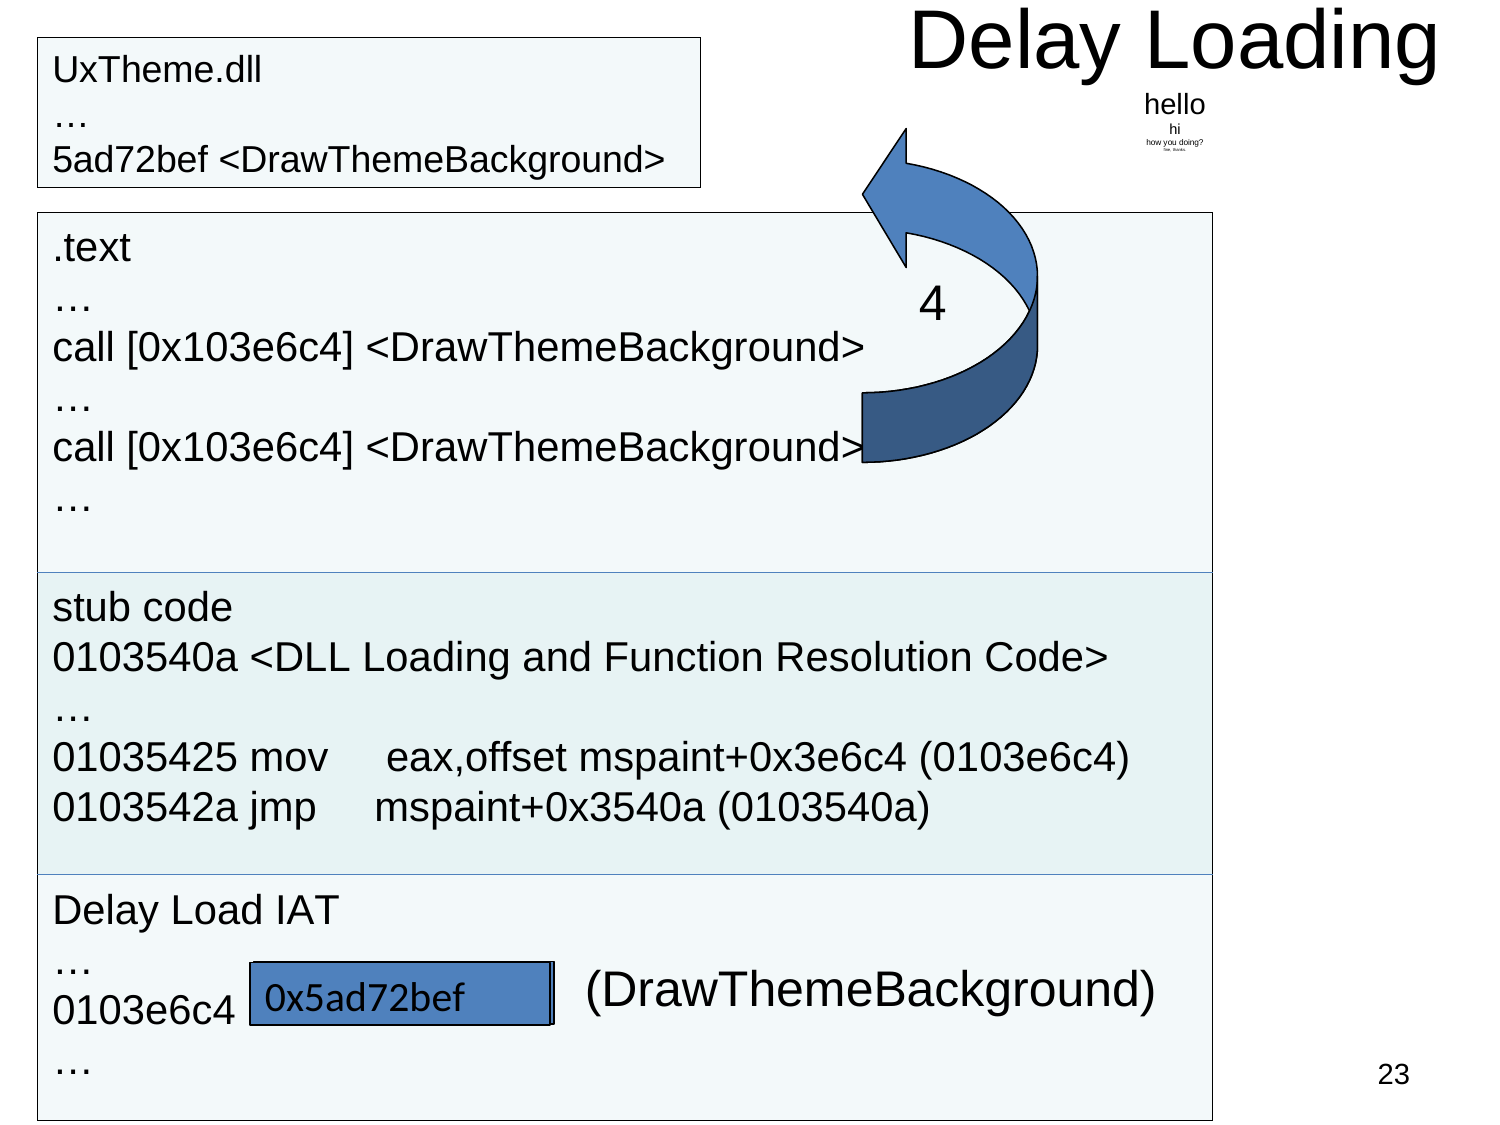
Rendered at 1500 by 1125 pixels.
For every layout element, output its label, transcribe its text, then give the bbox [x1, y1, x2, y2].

text_box [862, 128, 1038, 463]
table_cell stub code 0103540a <DLL Loading and Function Resolution Code> … 01035425 mov eax,offset mspaint+0x3e6c4 (0103e6c4) 0103542a jmp mspaint+0x3540a (0103540a) [38, 573, 1212, 874]
table_header UxTheme.dll … 5ad72bef <DrawThemeBackground> [38, 38, 700, 187]
text_box 4 [904, 262, 963, 339]
text_box <number> [1213, 1042, 1426, 1103]
table_header .text … call [0x103e6c4] <DrawThemeBackground> … call [0x103e6c4] <DrawThemeBackground> … [38, 213, 1212, 572]
text_box (DrawThemeBackground) [570, 949, 1172, 1025]
text_box 0x5ad72bef [249, 962, 550, 1025]
title Delay Loading hello hi how you doing? fine, thanks. [425, 0, 1500, 163]
table_cell Delay Load IAT … 0103e6c4 … [38, 875, 1212, 1120]
text_box 0x1035425 [254, 961, 555, 1025]
